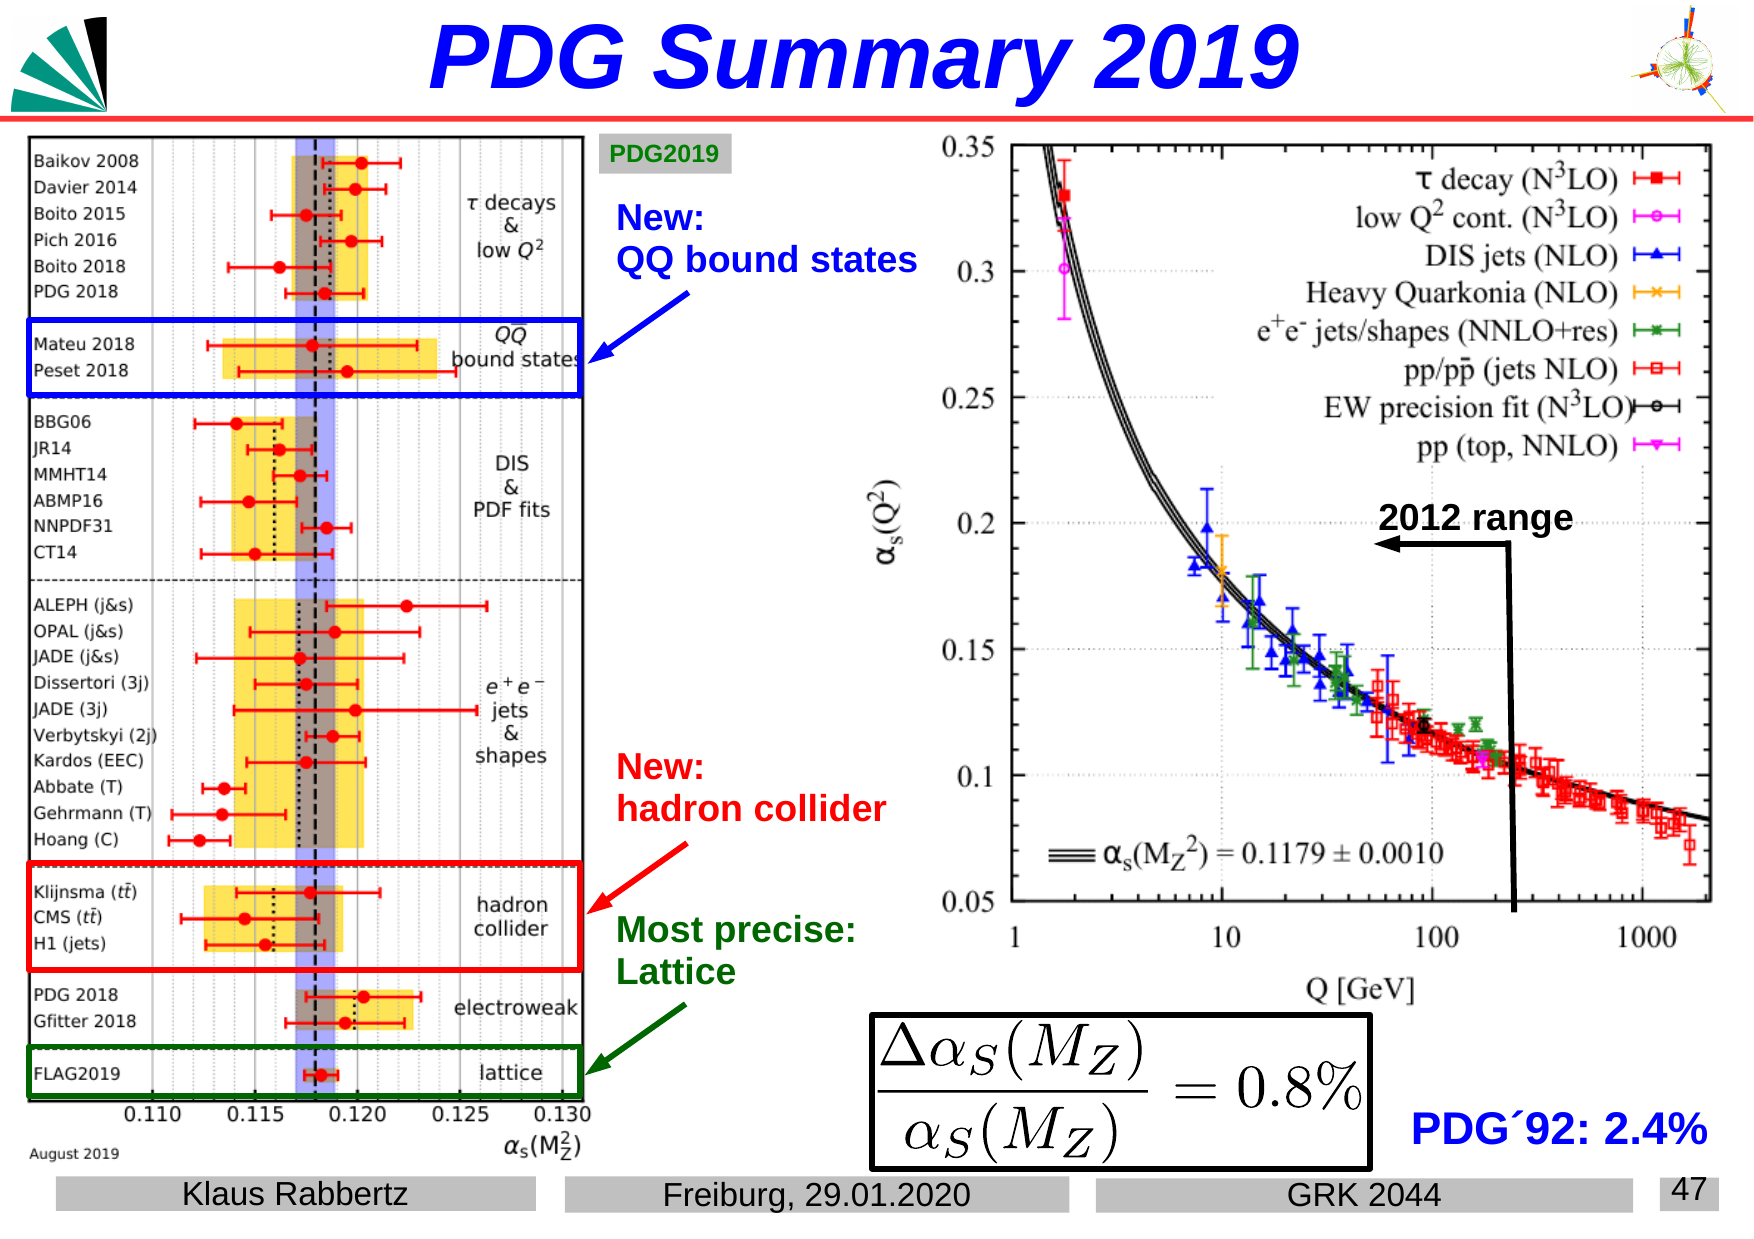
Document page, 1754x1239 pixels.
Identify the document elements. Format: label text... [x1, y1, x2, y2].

text_box PDG2019 [599, 133, 732, 174]
text_box Most precise: Lattice [604, 902, 870, 999]
text_box 2012 range [1366, 490, 1586, 545]
picture [1631, 5, 1739, 113]
text_box New: hadron collider [604, 739, 900, 836]
picture [16, 122, 599, 1169]
picture [875, 1017, 1367, 1166]
title PDG Summary 2019 [123, 0, 1606, 114]
text_box PDG´92: 2.4% [1399, 1096, 1721, 1160]
text_box New: QQ bound states [604, 190, 931, 287]
picture [11, 17, 107, 113]
picture [859, 126, 1729, 1021]
